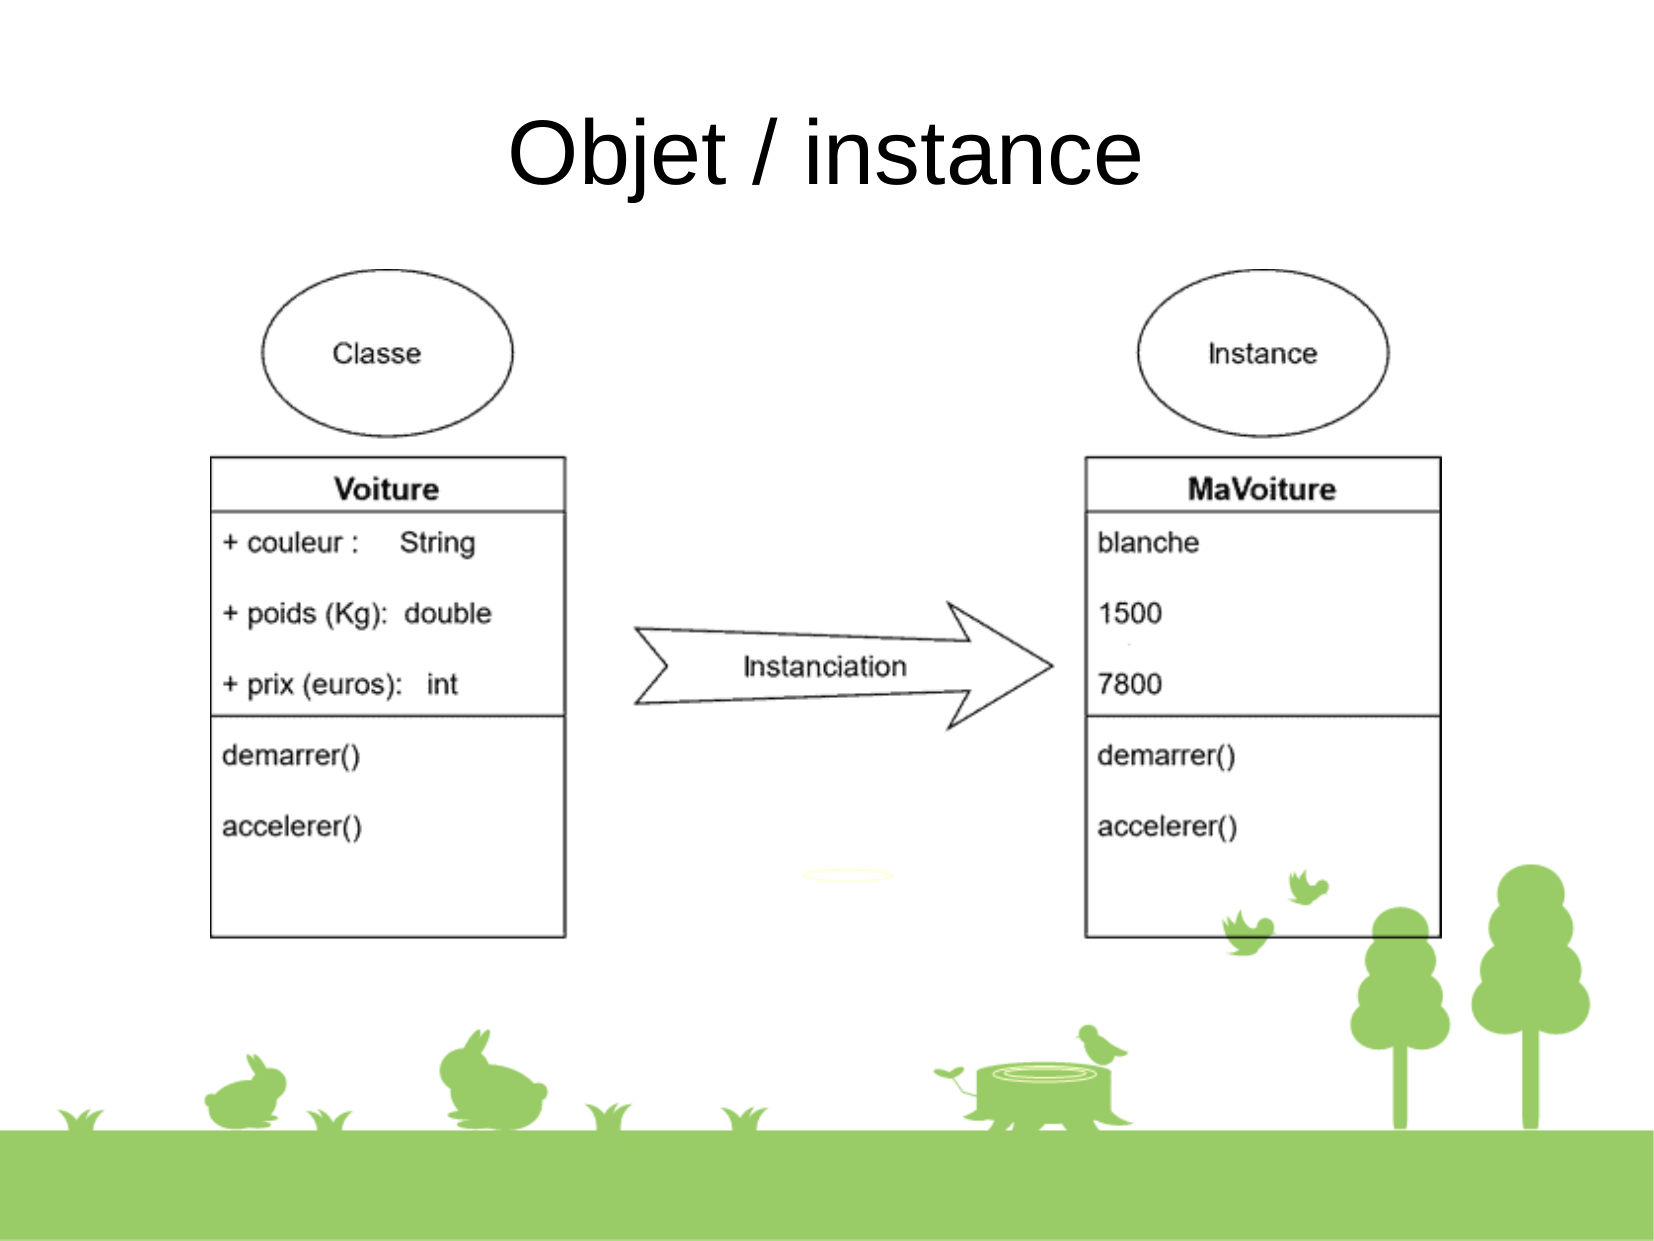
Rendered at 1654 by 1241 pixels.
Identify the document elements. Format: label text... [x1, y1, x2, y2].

picture [0, 0, 1654, 1241]
title Objet / instance [82, 49, 1571, 257]
